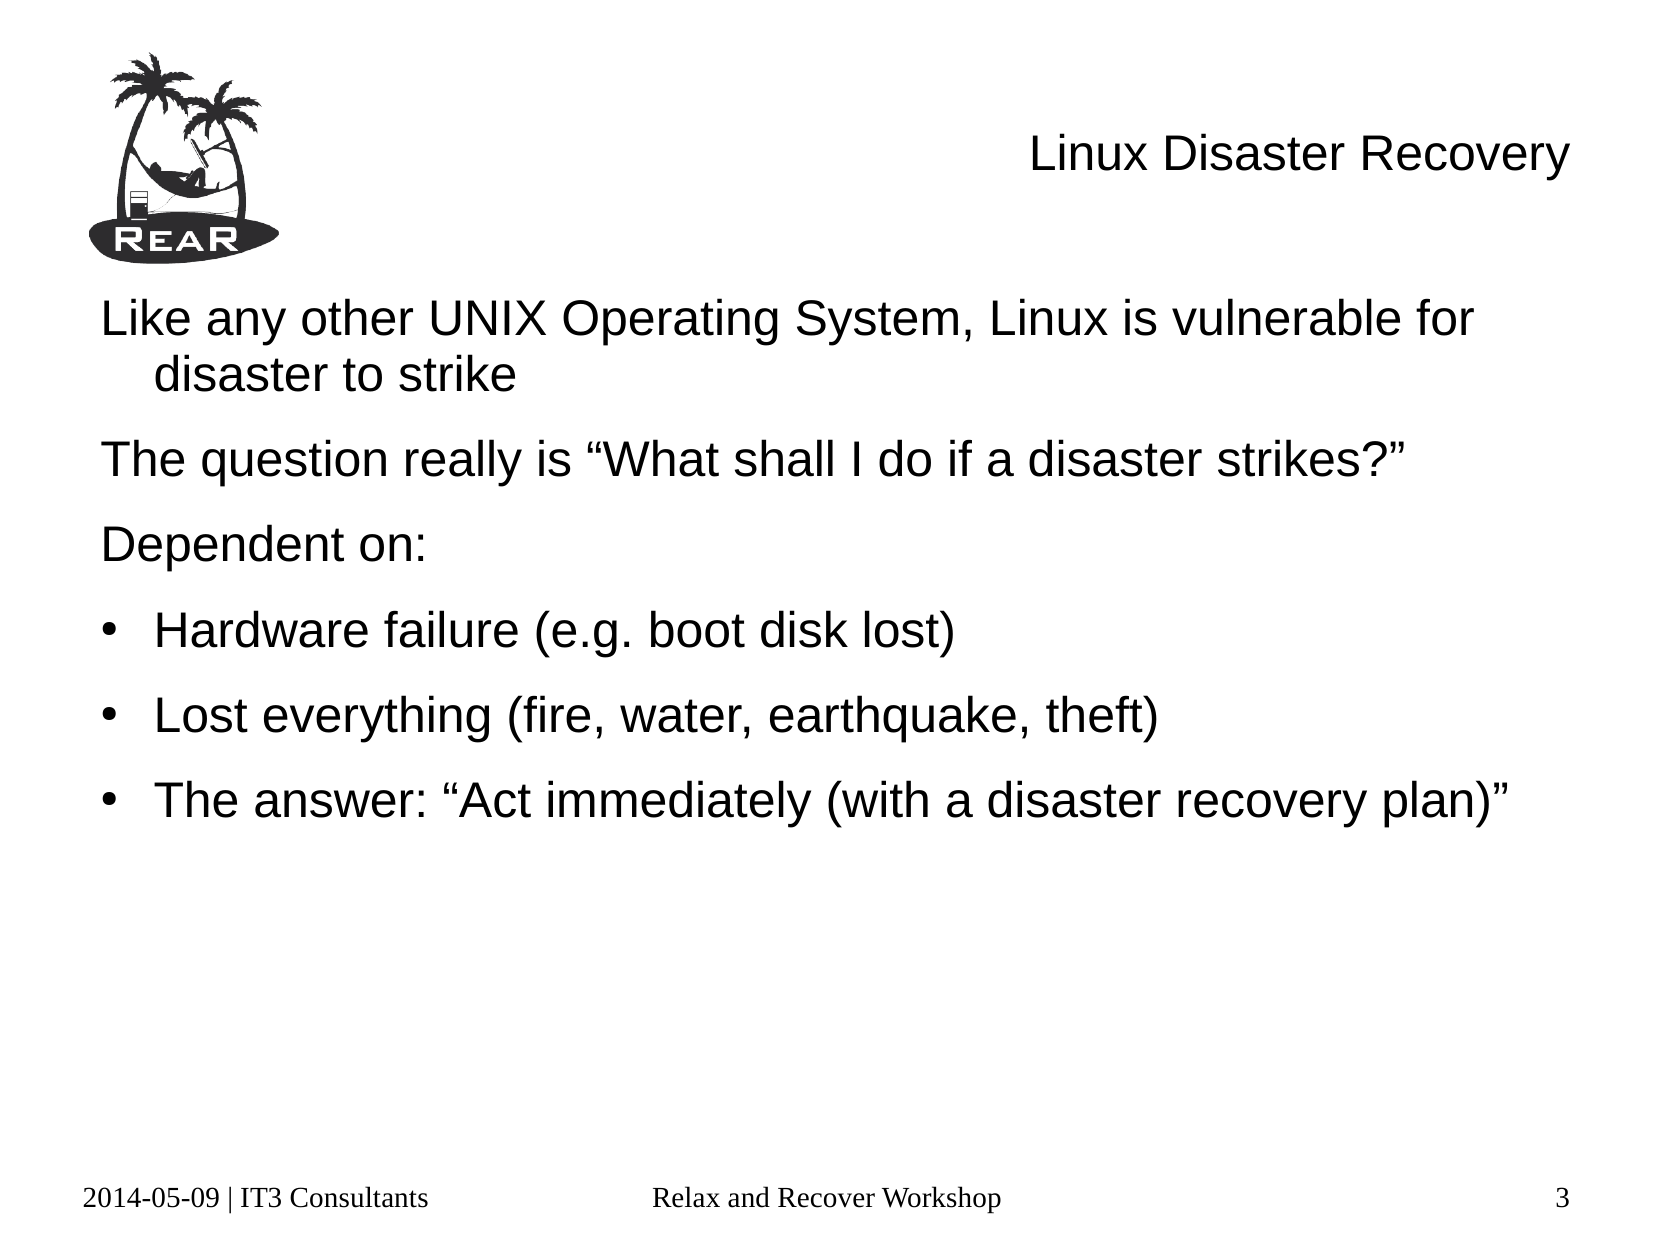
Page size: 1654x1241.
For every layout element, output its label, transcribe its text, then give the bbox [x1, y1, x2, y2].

title Linux Disaster Recovery [295, 49, 1571, 257]
picture [88, 52, 279, 266]
list Like any other UNIX Operating System, Linux is vulnerable for disaster to strike The question really is “What shall I do if a disaster strikes?” Dependent on: Hardware failure (e.g. boot disk lost) Lost everything (fire, water, earthquake, theft) The answer: “Act immediately (with a disaster recovery plan)” [82, 290, 1571, 1152]
